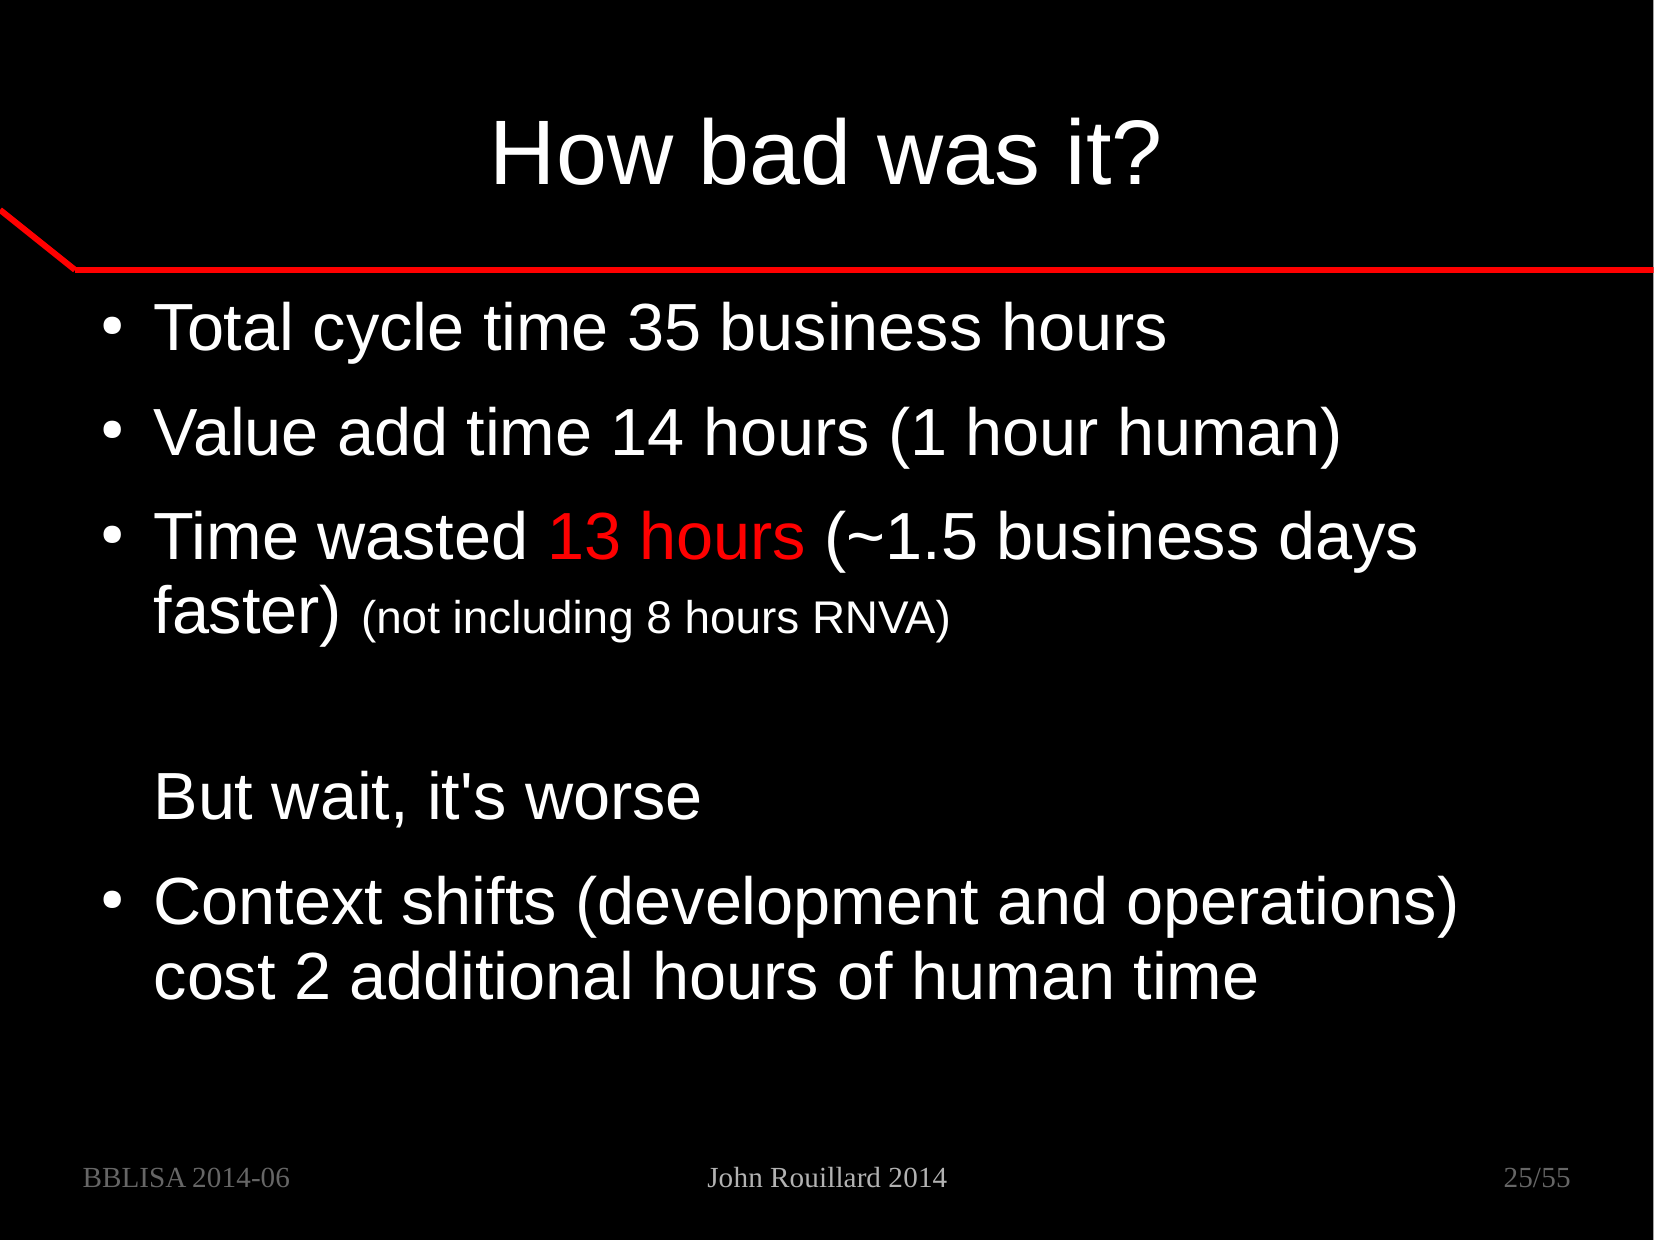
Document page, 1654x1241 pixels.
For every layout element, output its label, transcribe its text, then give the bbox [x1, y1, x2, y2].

list But wait, it's worse Context shifts (development and operations) cost 2 additional hours of human time [82, 759, 1571, 1081]
title How bad was it? [82, 49, 1571, 257]
list Total cycle time 35 business hours Value add time 14 hours (1 hour human) Time wasted 13 hours (~1.5 business days faster) (not including 8 hours RNVA) [82, 290, 1571, 682]
